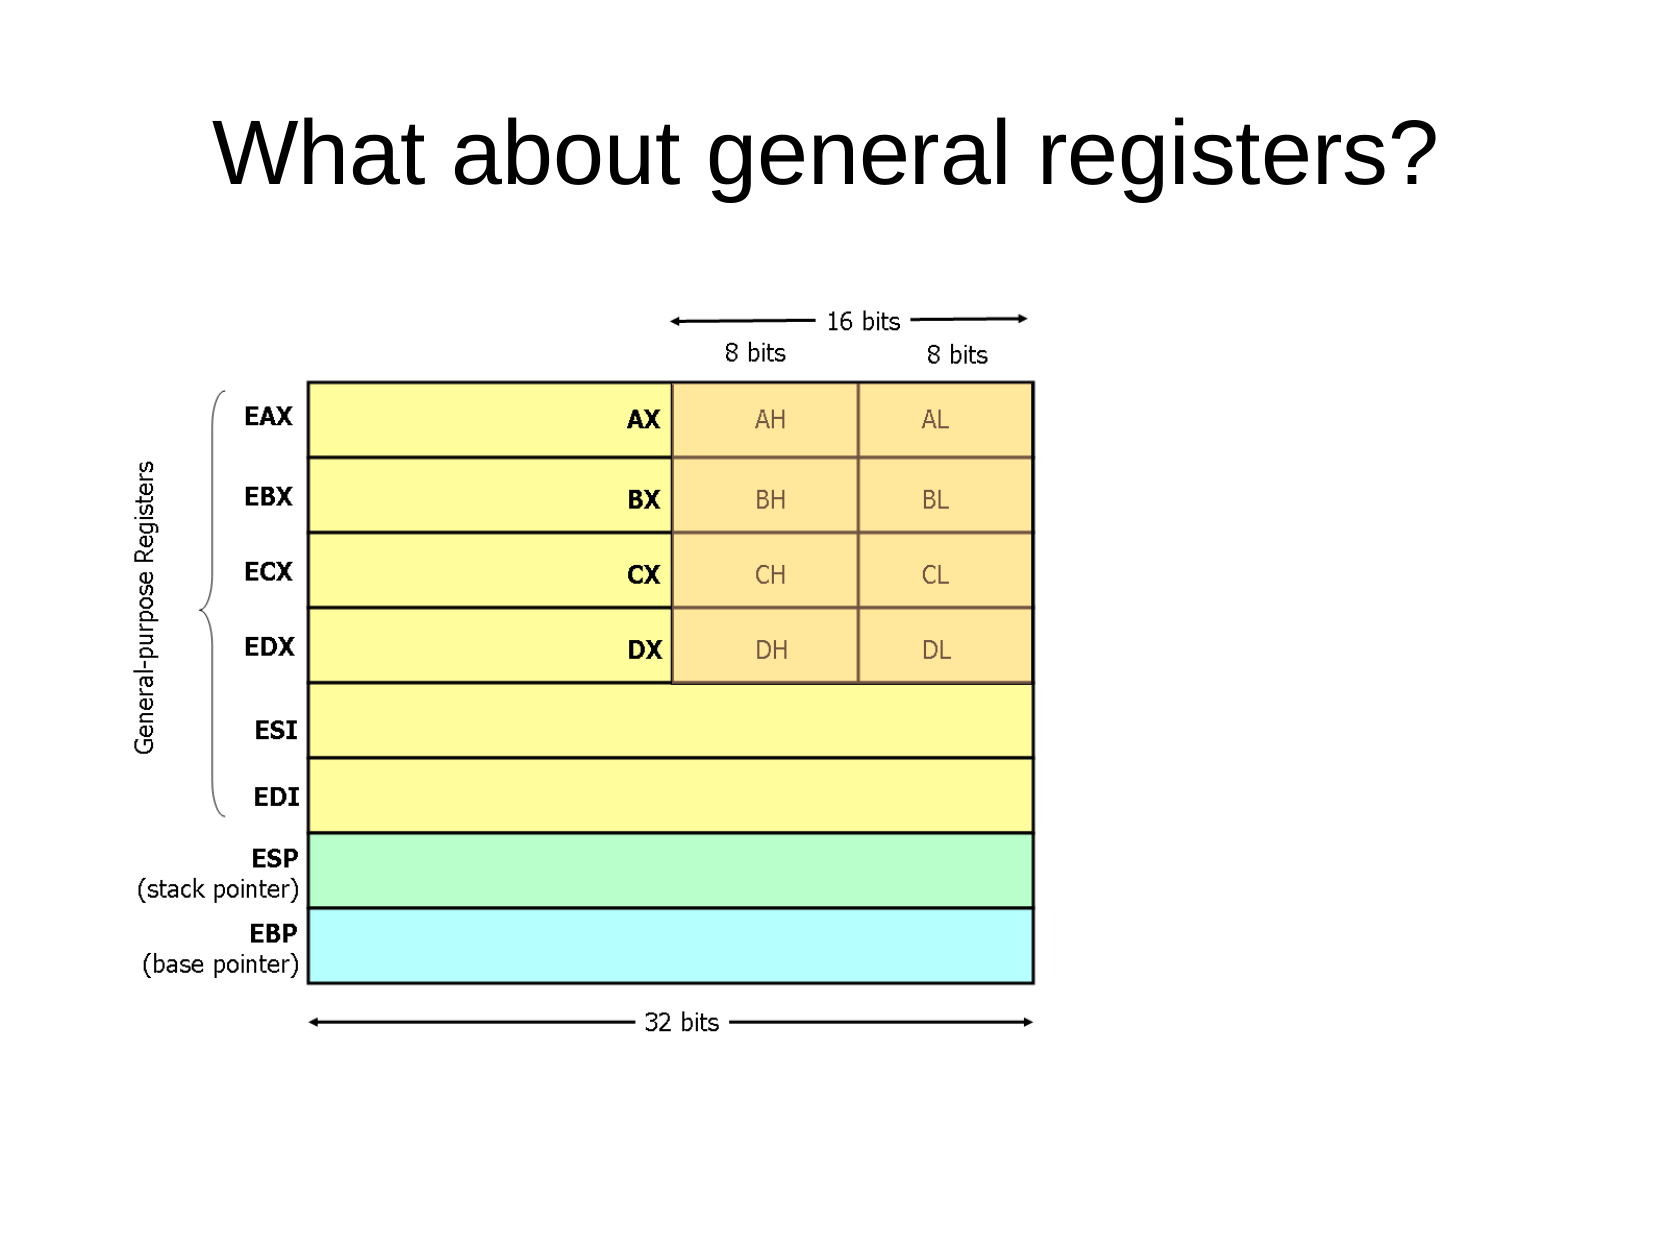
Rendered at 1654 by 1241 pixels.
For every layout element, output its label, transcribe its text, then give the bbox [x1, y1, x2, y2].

picture [75, 299, 1075, 1050]
title What about general registers? [82, 49, 1571, 257]
